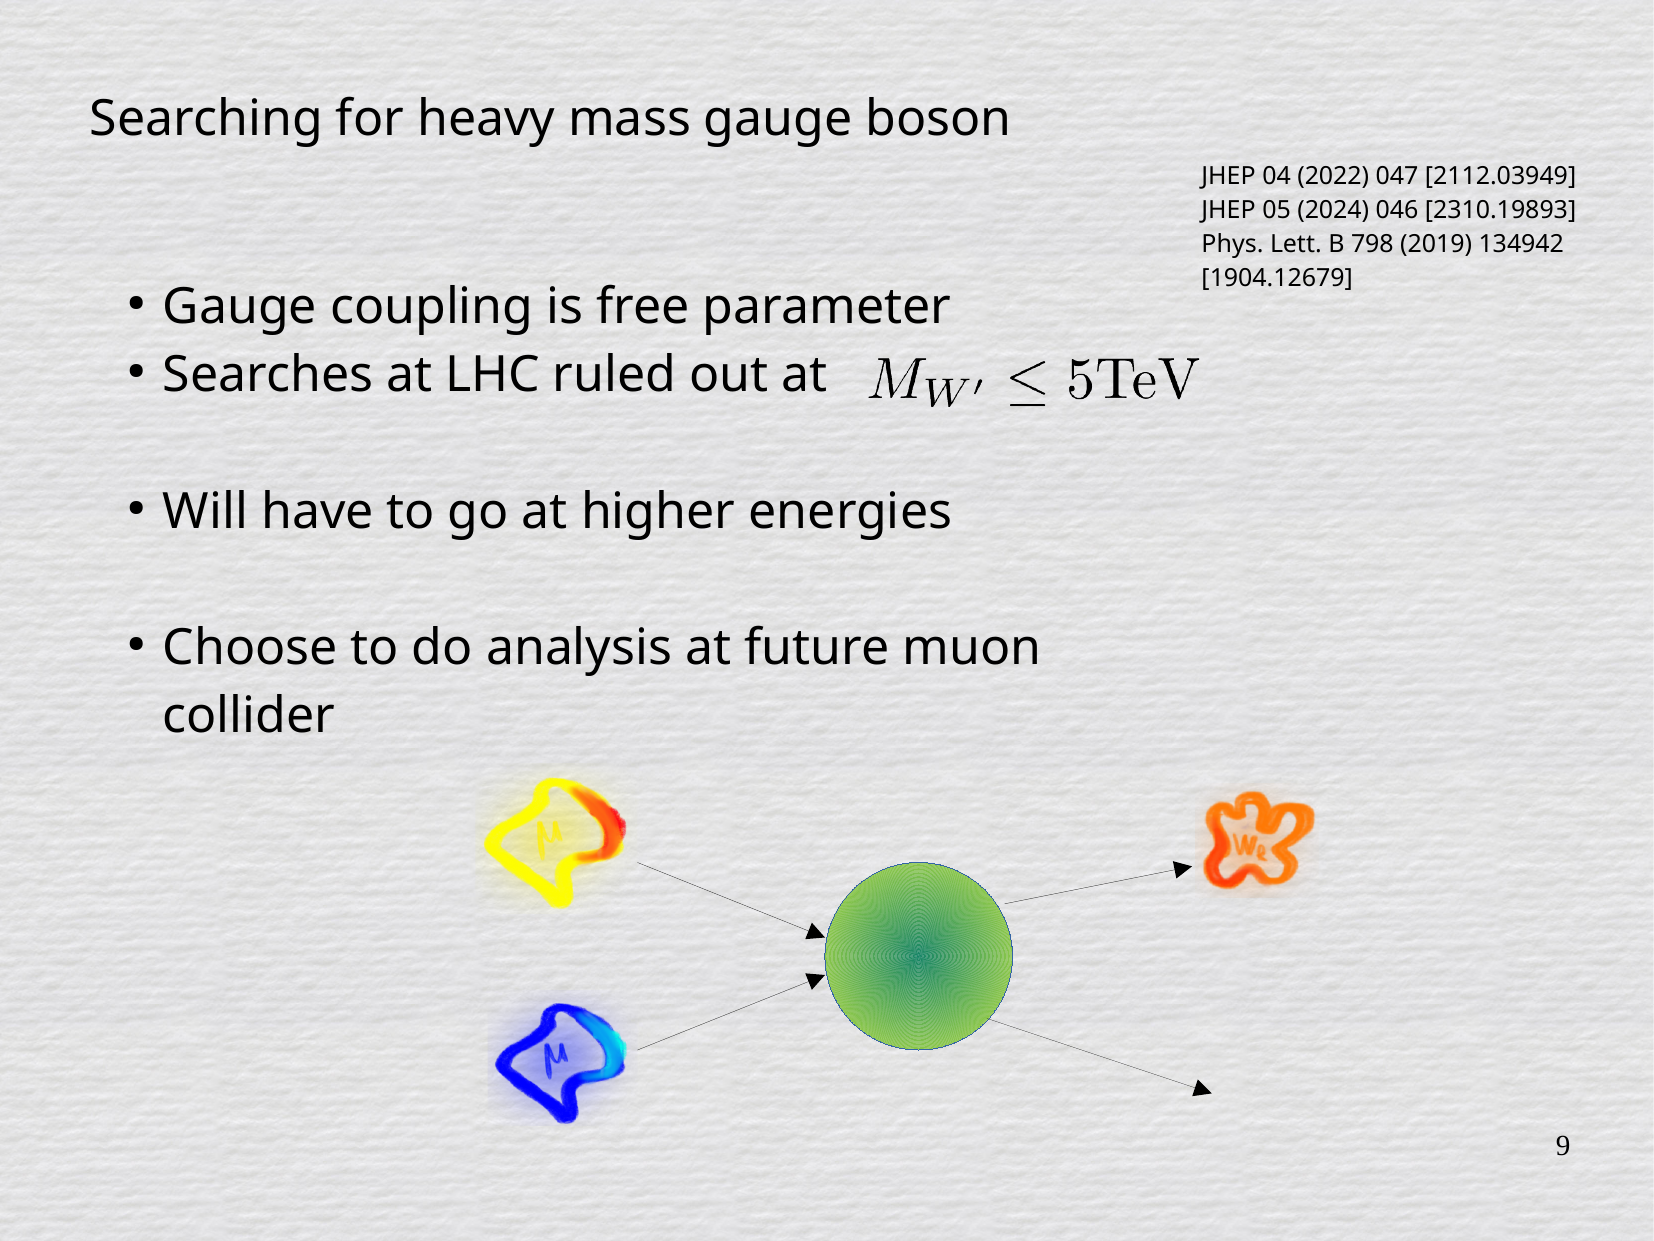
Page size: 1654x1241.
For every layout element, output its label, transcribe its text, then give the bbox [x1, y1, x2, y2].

text_box Searching for heavy mass gauge boson [75, 75, 1023, 160]
picture [0, 0, 1654, 1241]
text_box [824, 862, 1013, 1051]
text_box JHEP 04 (2022) 047 [2112.03949] JHEP 05 (2024) 046 [2310.19893] Phys. Lett. B 798 (2019) 134942 [1904.12679] [1186, 150, 1654, 374]
text_box Gauge coupling is free parameter Searches at LHC ruled out at Will have to go at higher energies Choose to do analysis at future muon collider [112, 262, 1035, 764]
